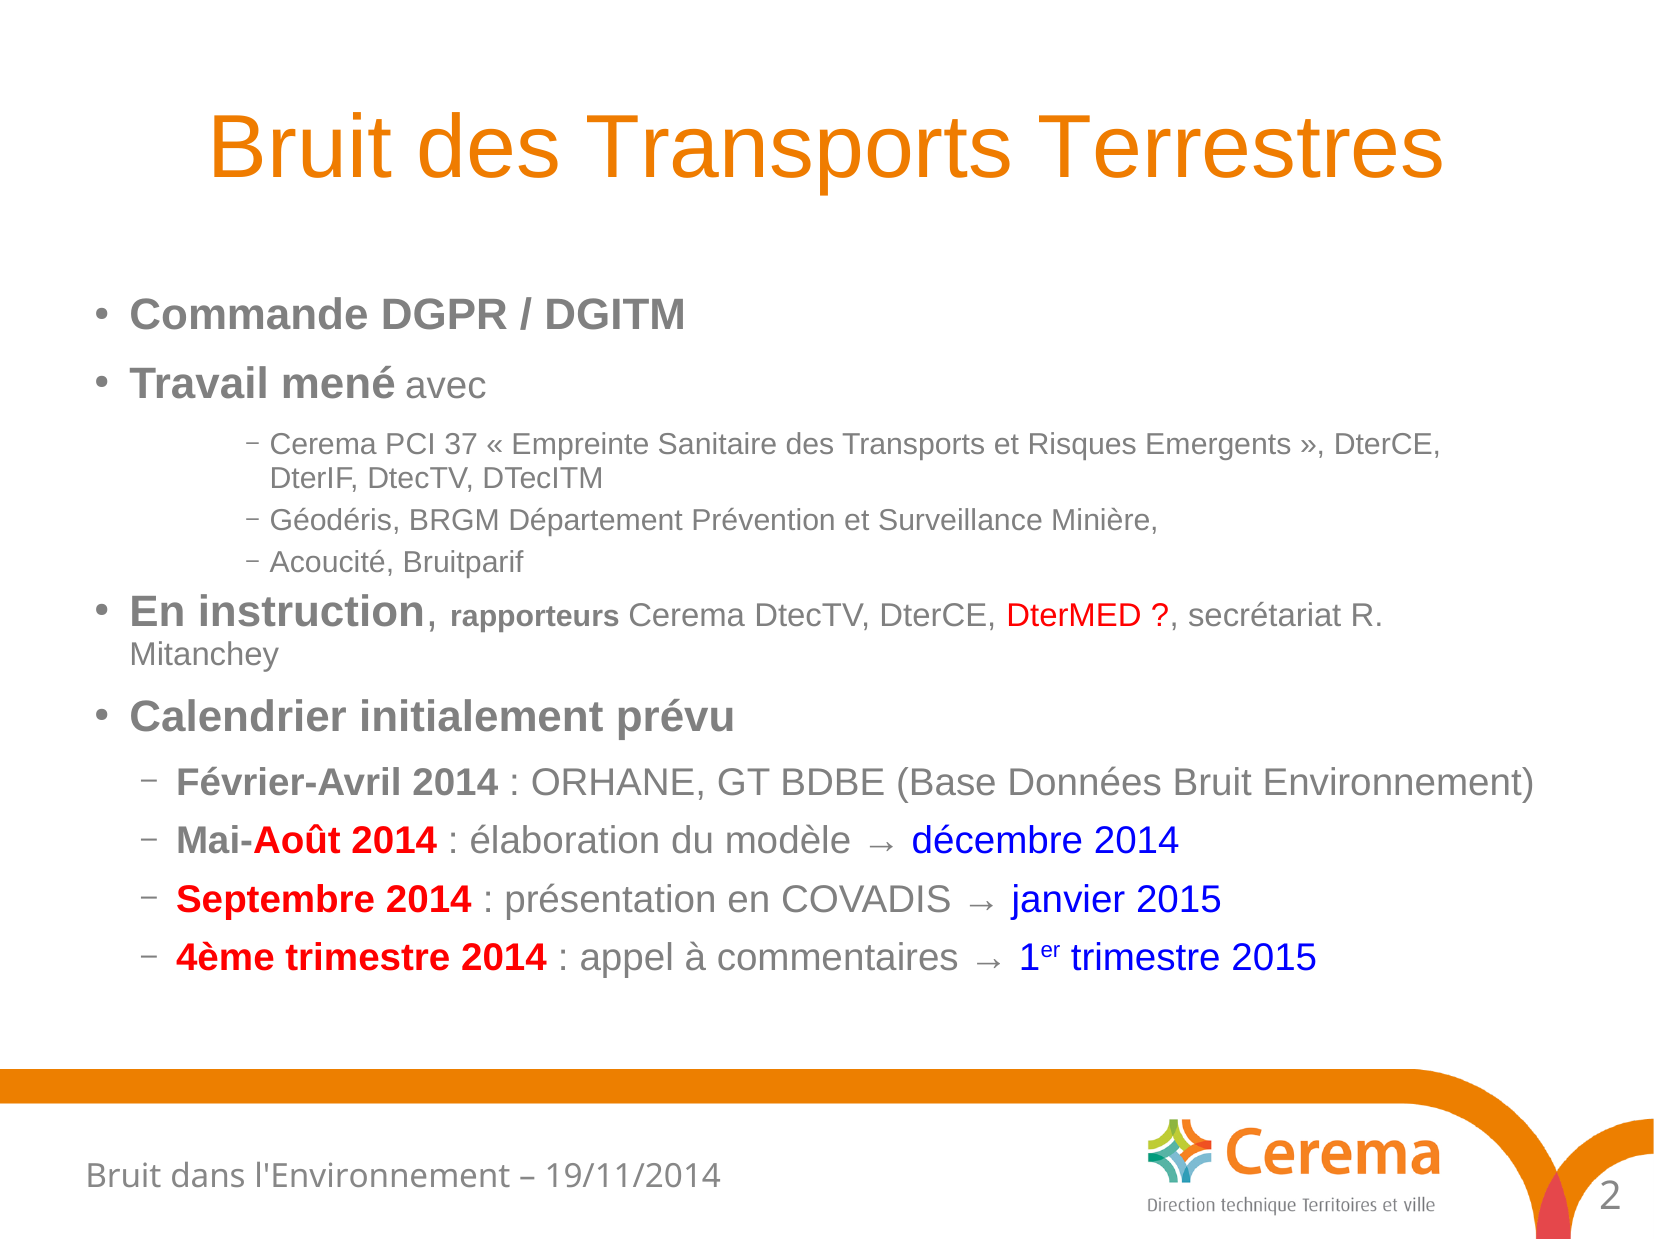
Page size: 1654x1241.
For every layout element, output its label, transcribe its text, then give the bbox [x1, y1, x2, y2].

list Commande DGPR / DGITM Travail mené avec Cerema PCI 37 « Empreinte Sanitaire des Transports et Risques Emergents », DterCE, DterIF, DtecTV, DTecITM Géodéris, BRGM Département Prévention et Surveillance Minière, Acoucité, Bruitparif En instruction, rapporteurs Cerema DtecTV, DterCE, DterMED ?, secrétariat R. Mitanchey Calendrier initialement prévu Février-Avril 2014 : ORHANE, GT BDBE (Base Données Bruit Environnement) Mai-Août 2014 : élaboration du modèle → décembre 2014 Septembre 2014 : présentation en COVADIS → janvier 2015 4ème trimestre 2014 : appel à commentaires → 1er trimestre 2015 [82, 290, 1538, 1010]
picture [0, 1069, 1654, 1239]
title Bruit des Transports Terrestres [82, 49, 1571, 257]
